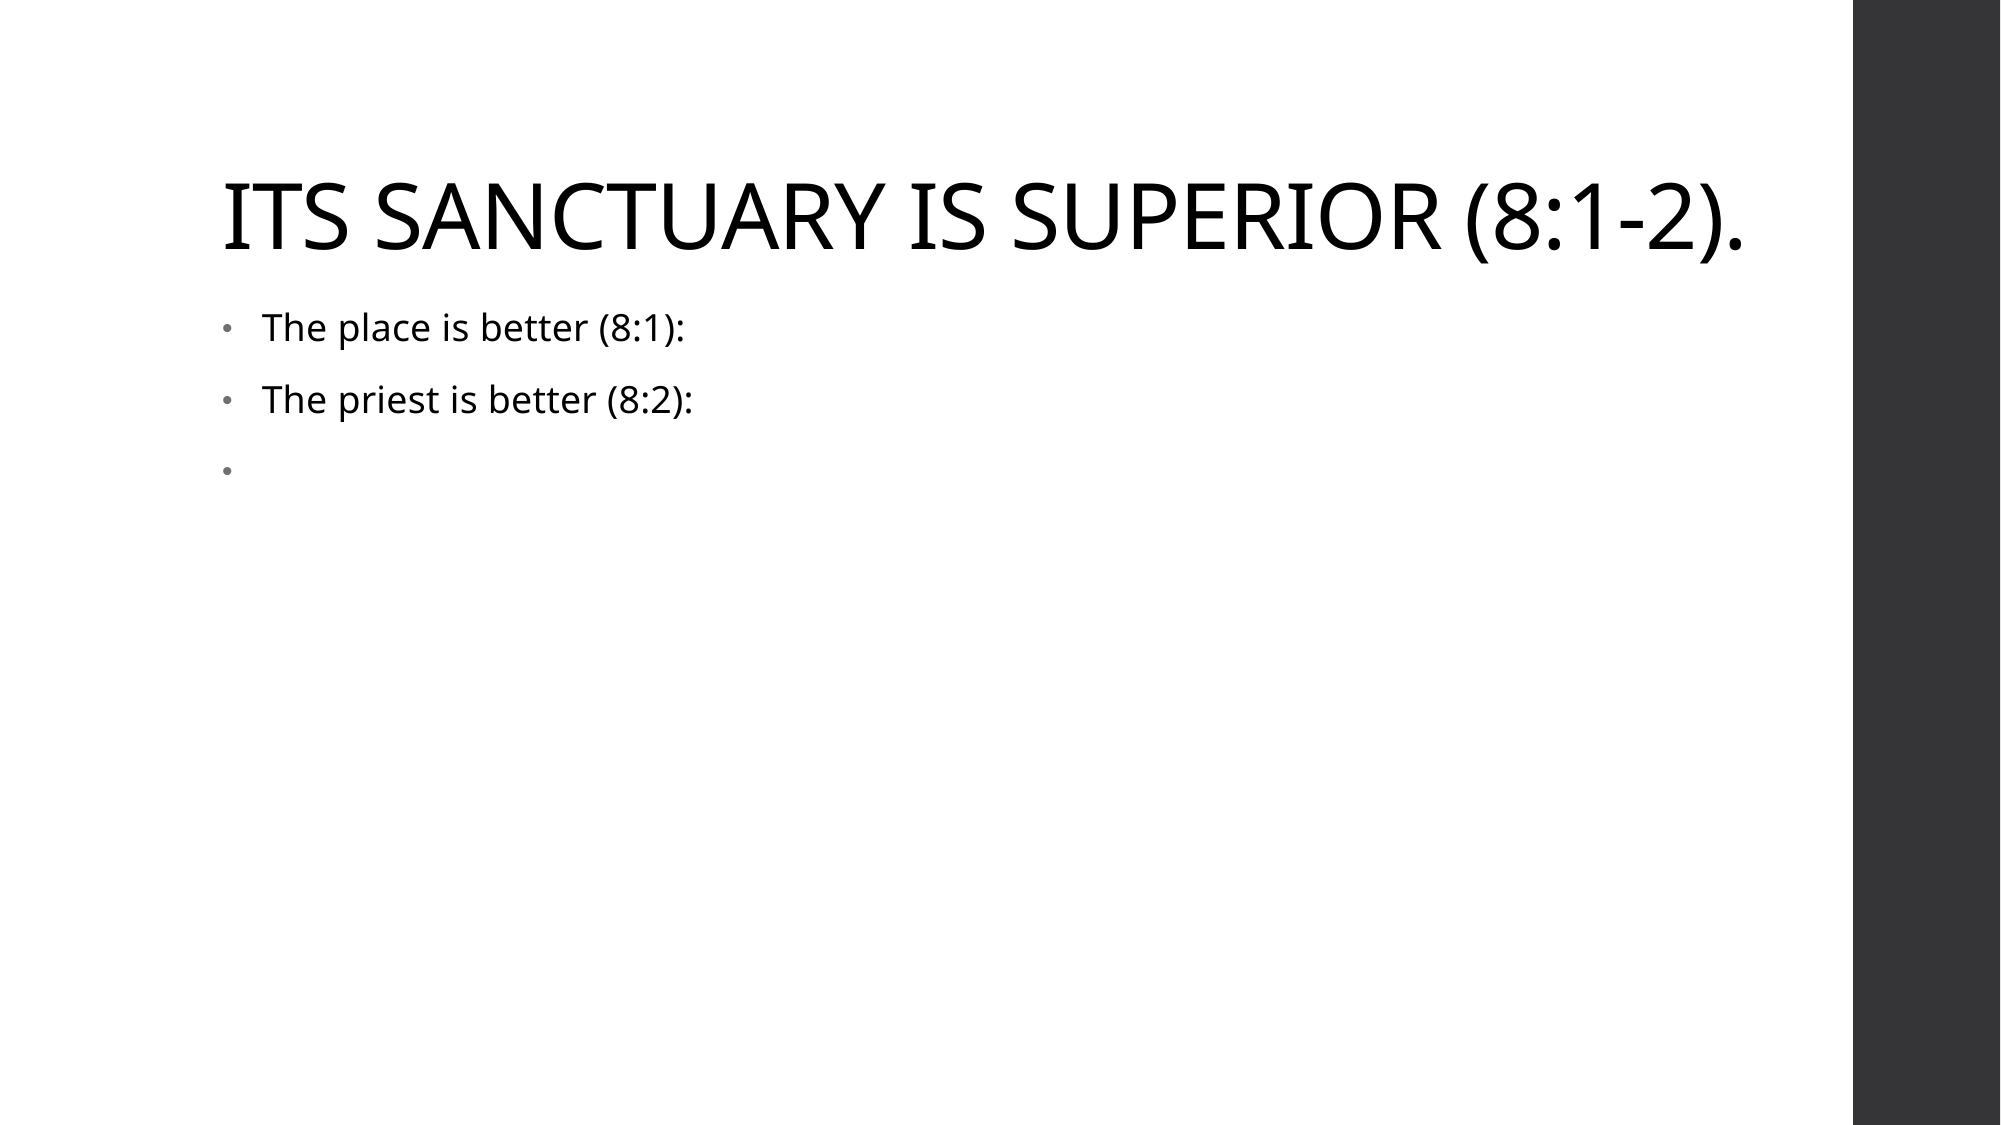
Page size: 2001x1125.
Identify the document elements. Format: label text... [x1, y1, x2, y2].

title ITS SANCTUARY IS SUPERIOR (8:1-2). [206, 60, 1797, 278]
list The place is better (8:1): The priest is better (8:2): [206, 299, 1617, 1014]
